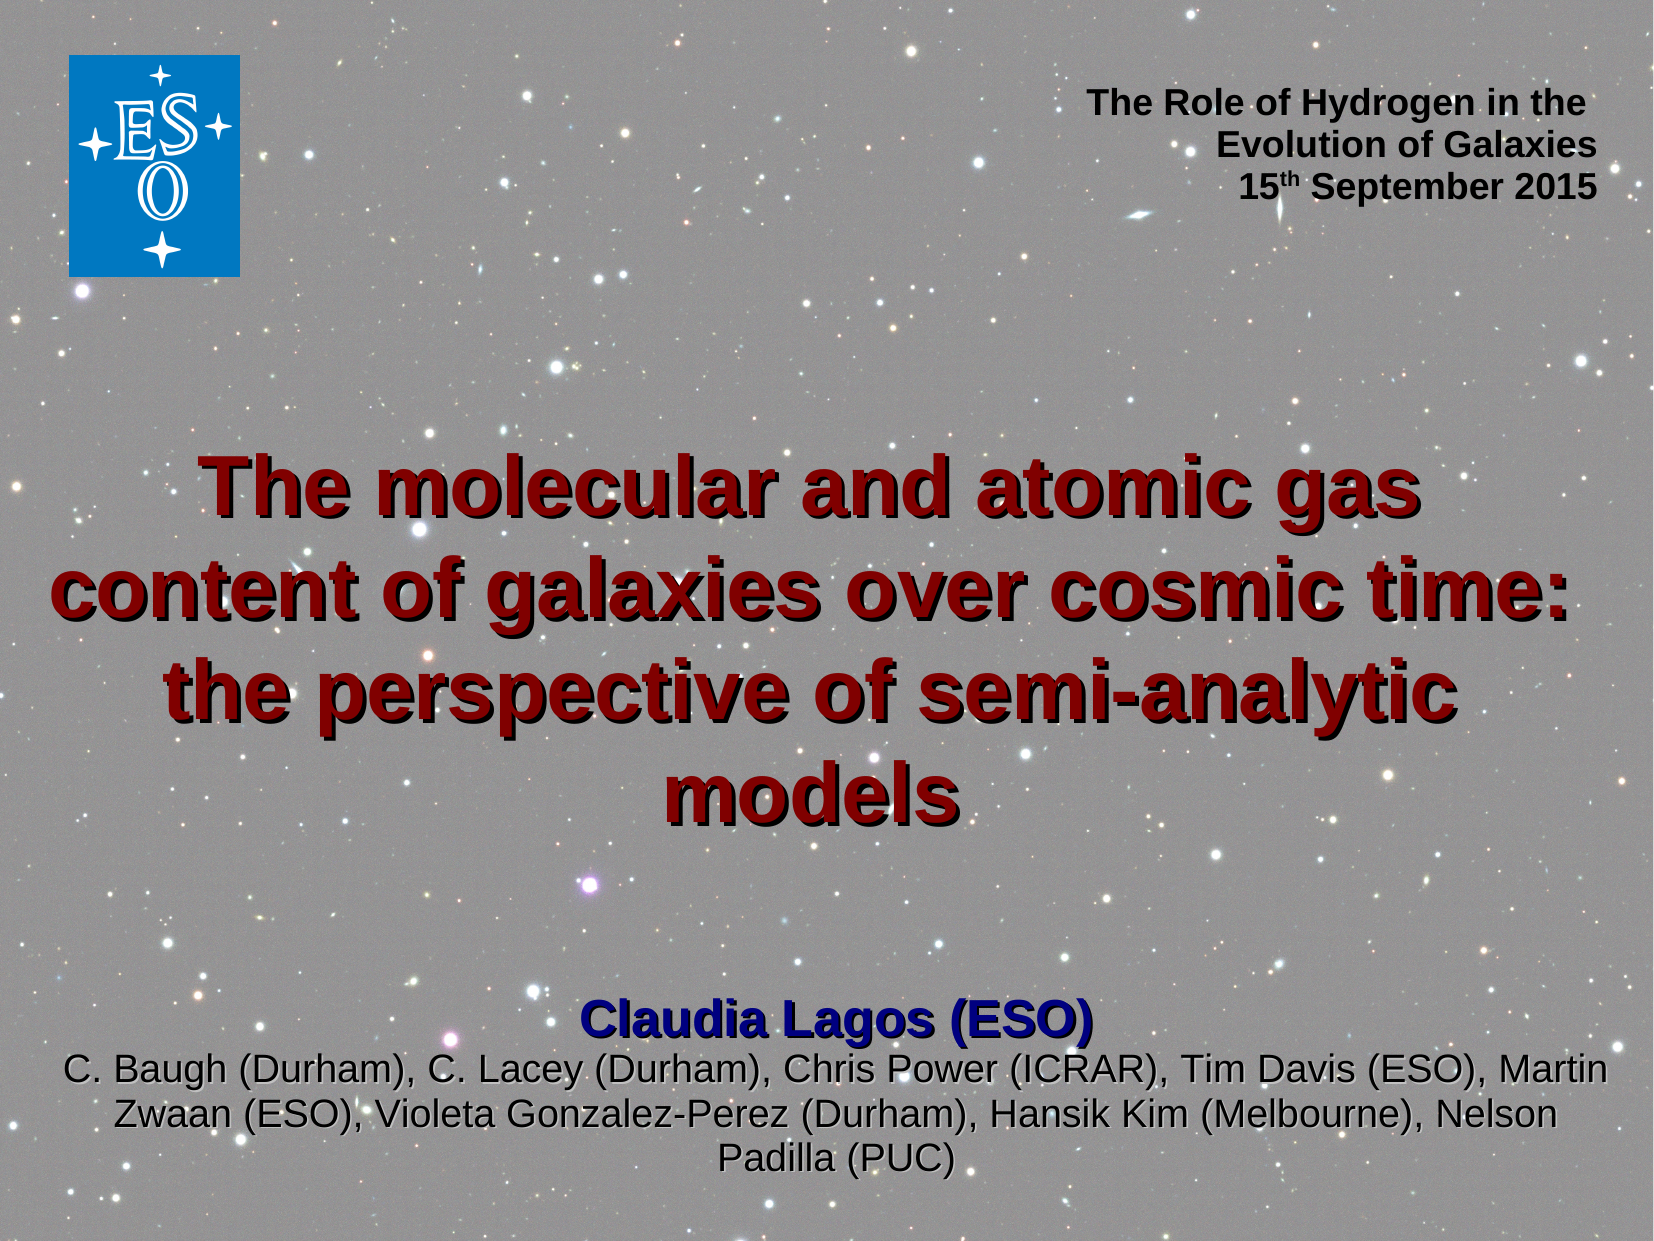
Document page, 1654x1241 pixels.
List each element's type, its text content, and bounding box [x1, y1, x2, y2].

text_box The molecular and atomic gas content of galaxies over cosmic time: the perspective of semi-analytic models [23, 421, 1599, 848]
picture [69, 55, 240, 277]
text_box [0, 0, 1654, 1241]
text_box The Role of Hydrogen in the Evolution of Galaxies 15th September 2015 [825, 75, 1613, 219]
text_box Claudia Lagos (ESO) C. Baugh (Durham), C. Lacey (Durham), Chris Power (ICRAR), Tim Davis (ESO), Martin Zwaan (ESO), Violeta Gonzalez-Perez (Durham), Hansik Kim (Melbourne), Nelson Padilla (PUC) [47, 981, 1627, 1188]
